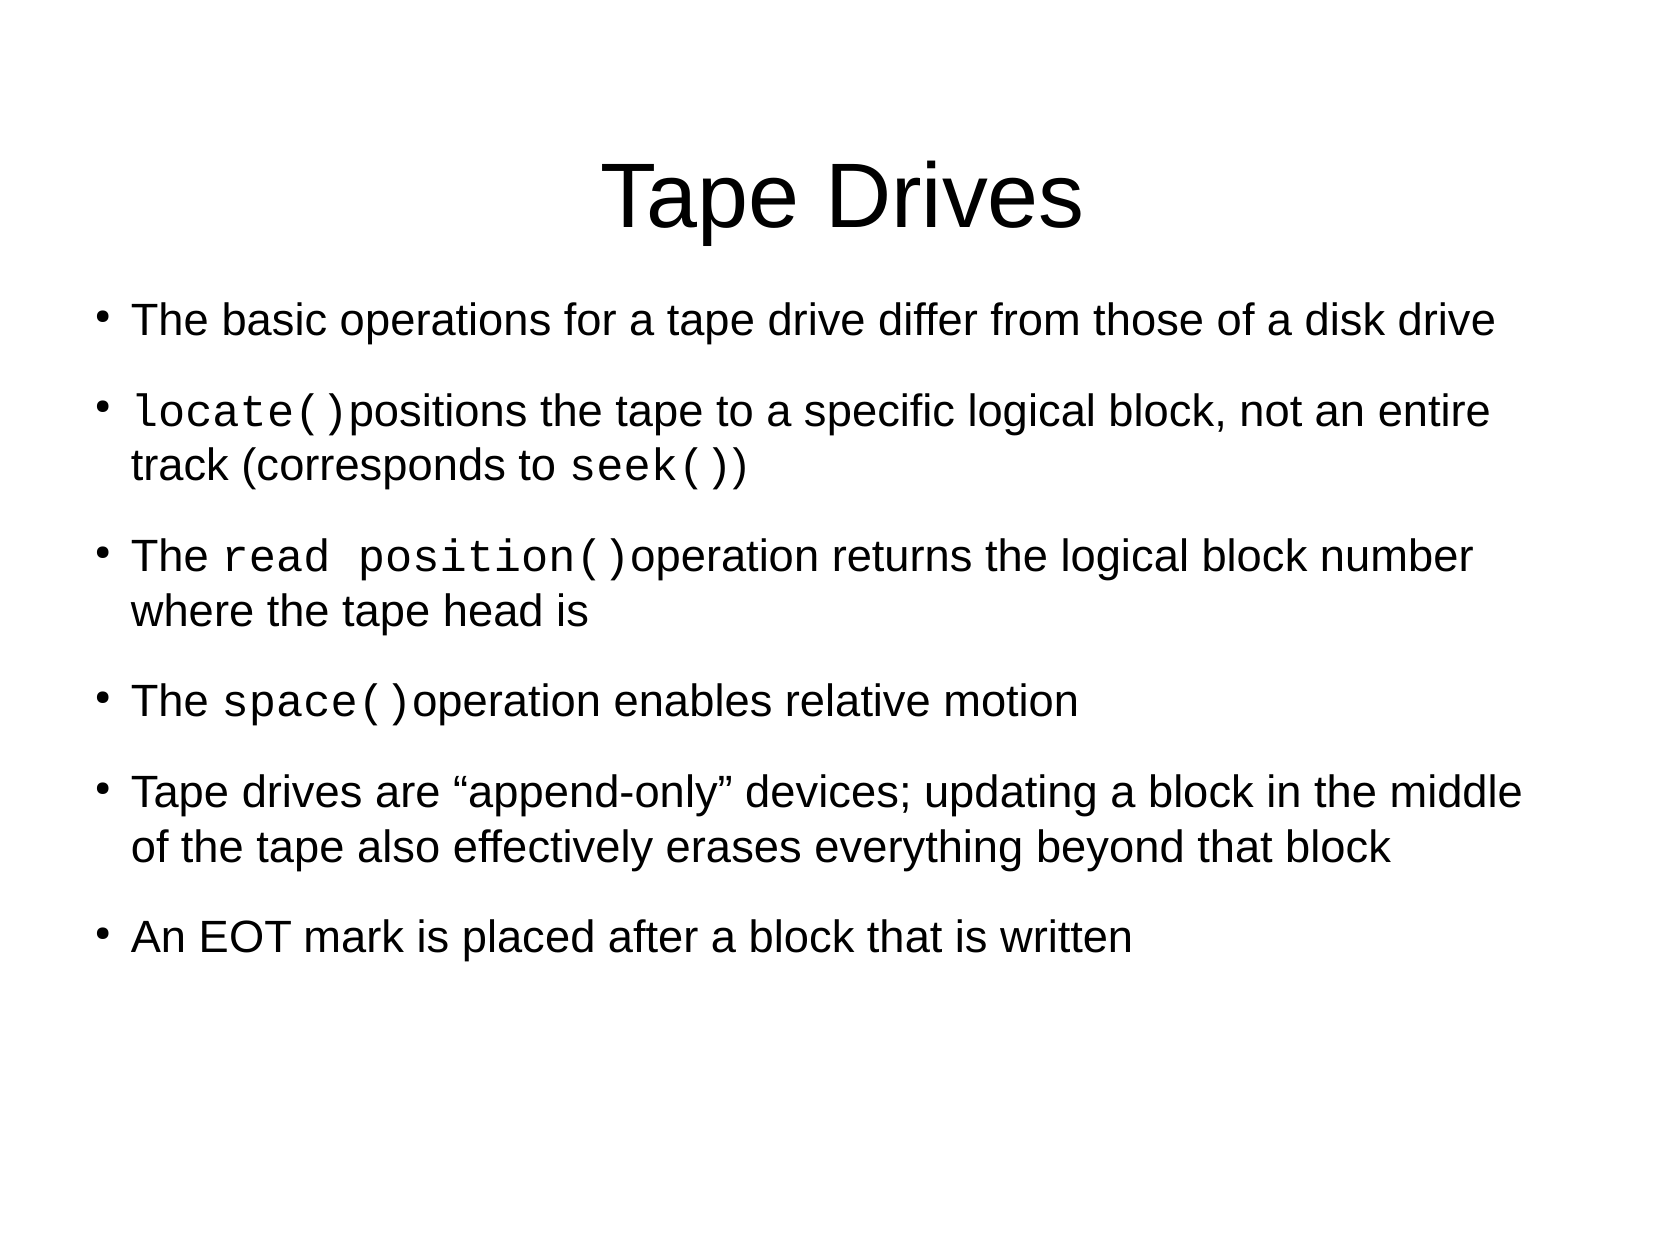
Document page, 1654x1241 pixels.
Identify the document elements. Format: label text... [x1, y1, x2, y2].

title Tape Drives [82, 49, 1571, 257]
list The basic operations for a tape drive differ from those of a disk drive locate()positions the tape to a specific logical block, not an entire track (corresponds to seek()) The read position()operation returns the logical block number where the tape head is The space()operation enables relative motion Tape drives are “append-only” devices; updating a block in the middle of the tape also effectively erases everything beyond that block An EOT mark is placed after a block that is written [82, 290, 1571, 1010]
